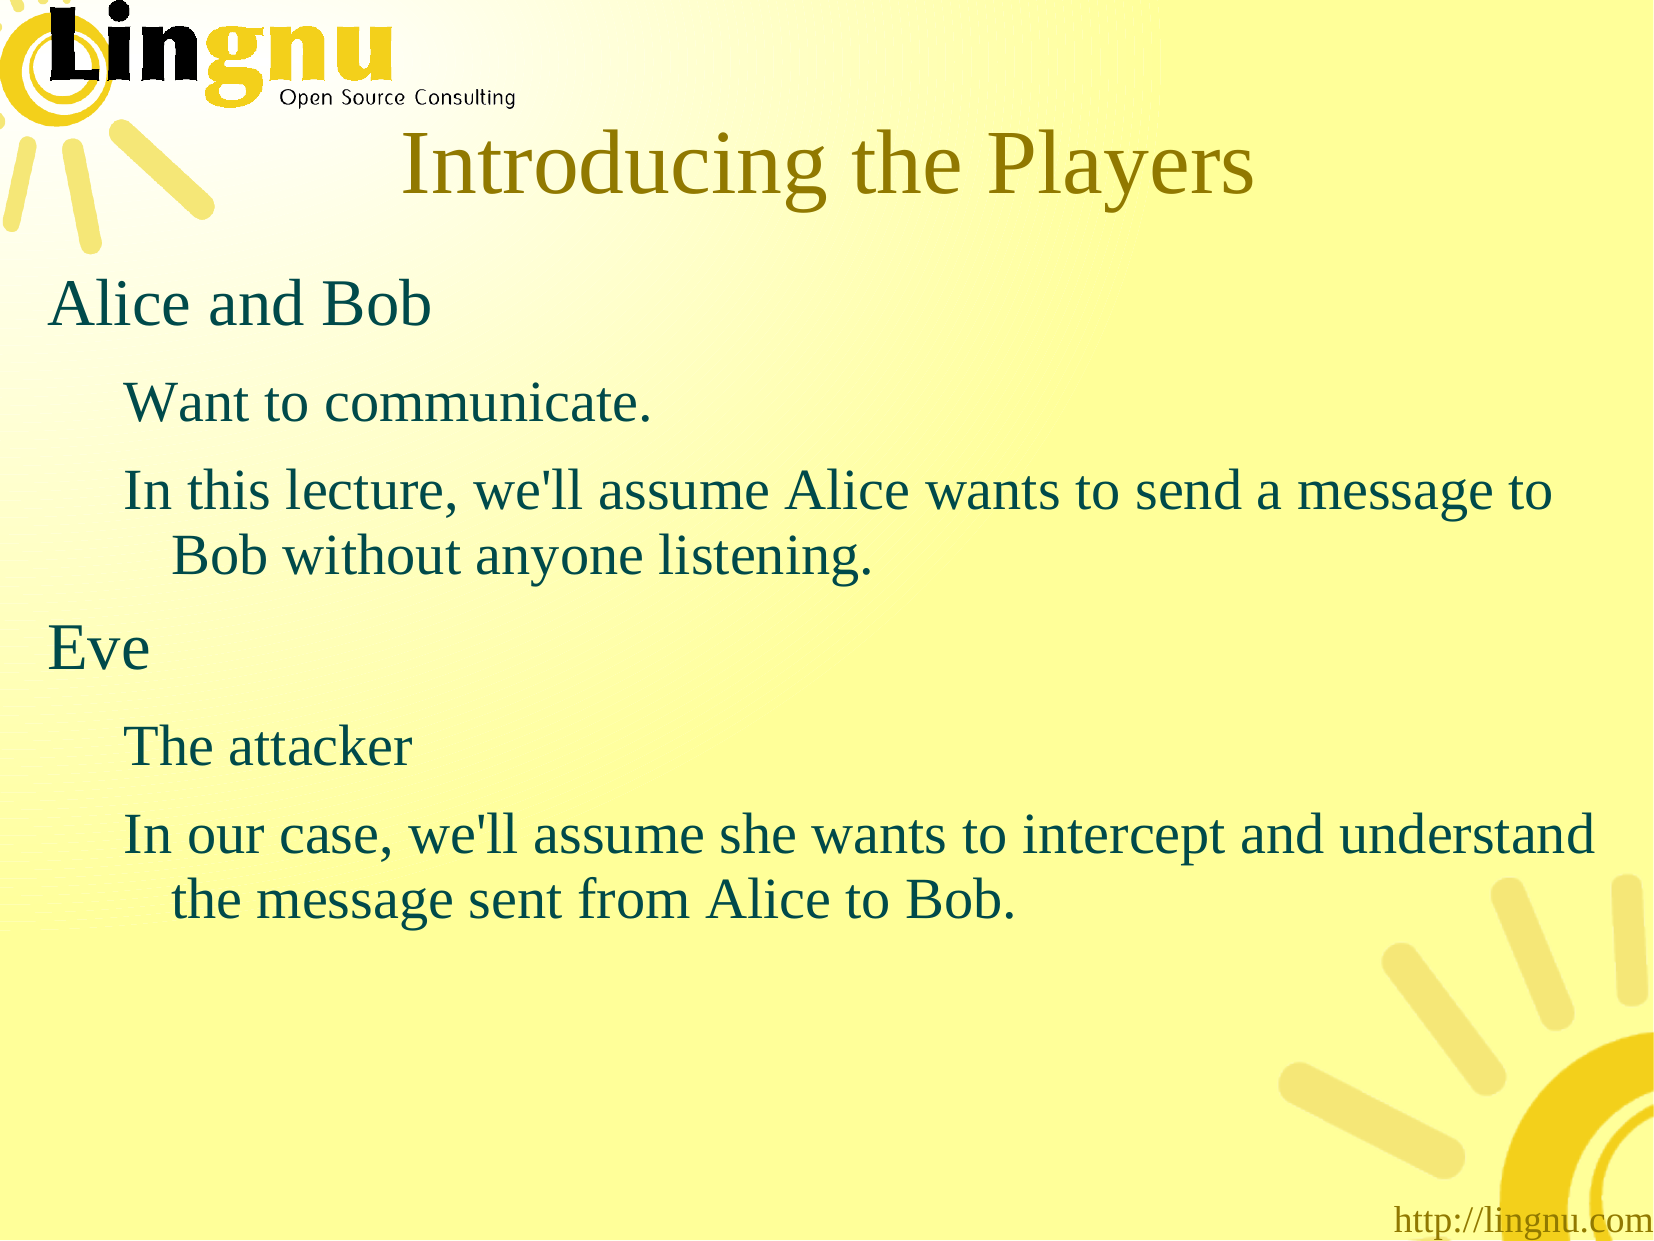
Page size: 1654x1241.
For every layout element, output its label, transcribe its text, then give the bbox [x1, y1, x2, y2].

picture [0, 0, 516, 256]
title Introducing the Players [123, 58, 1536, 265]
list Alice and Bob Want to communicate. In this lecture, we'll assume Alice wants to send a message to Bob without anyone listening. Eve The attacker In our case, we'll assume she wants to intercept and understand the message sent from Alice to Bob. [29, 265, 1625, 1127]
picture [1256, 871, 1654, 1241]
